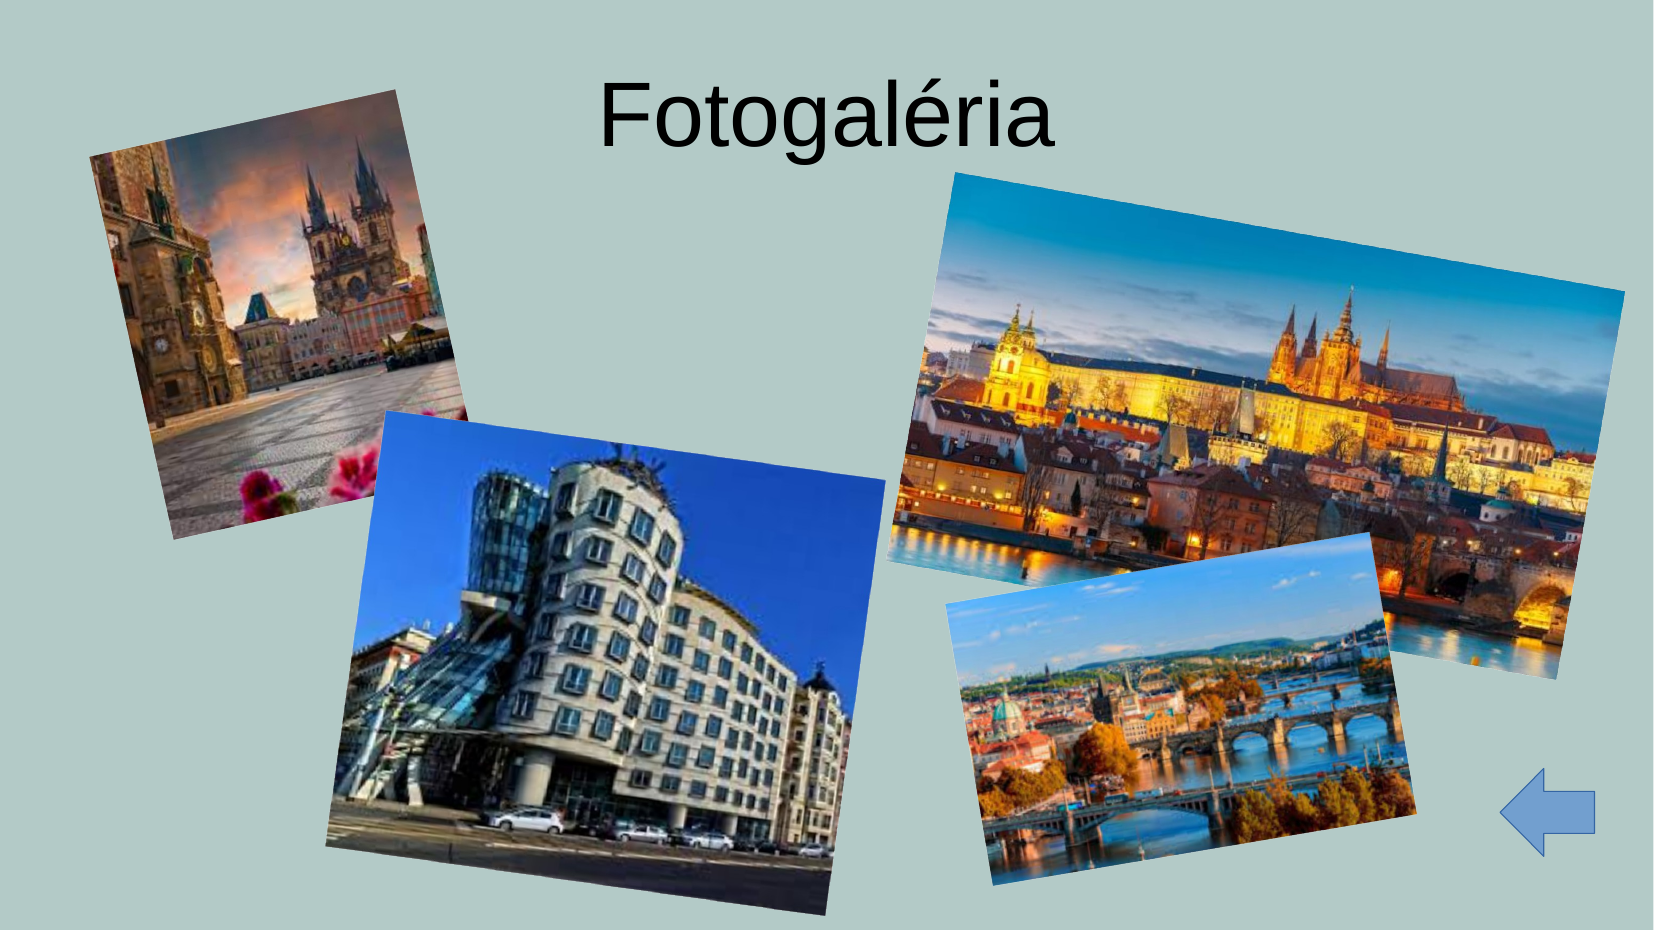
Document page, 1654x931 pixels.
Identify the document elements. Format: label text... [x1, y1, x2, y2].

text_box [1500, 768, 1595, 857]
title Fotogaléria [82, 37, 1571, 193]
picture [885, 216, 1620, 886]
picture [88, 88, 886, 916]
